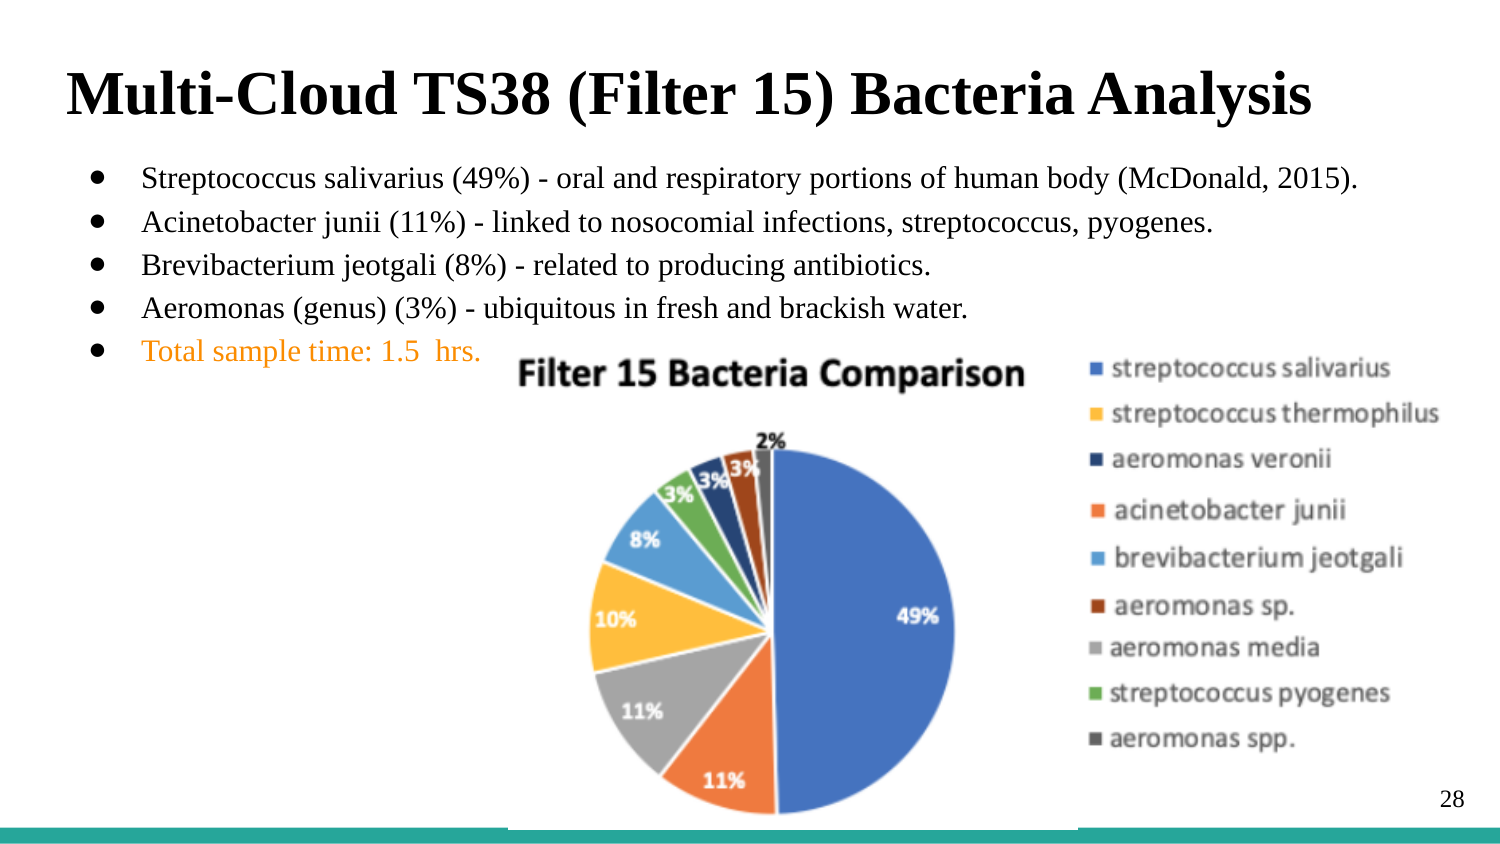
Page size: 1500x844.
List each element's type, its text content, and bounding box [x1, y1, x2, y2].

slide_number <number> [1389, 764, 1480, 830]
picture [1079, 353, 1449, 478]
picture [1087, 489, 1430, 624]
title Multi-Cloud TS38 (Filter 15) Bacteria Analysis [51, 36, 1449, 138]
picture [508, 345, 1452, 830]
list Streptococcus salivarius (49%) - oral and respiratory portions of human body (McDonald, 2015). Acinetobacter junii (11%) - linked to nosocomial infections, streptococcus, pyogenes. Brevibacterium jeotgali (8%) - related to producing antibiotics. Aeromonas (genus) (3%) - ubiquitous in fresh and brackish water. Total sample time: 1.5 hrs. [51, 137, 1390, 695]
